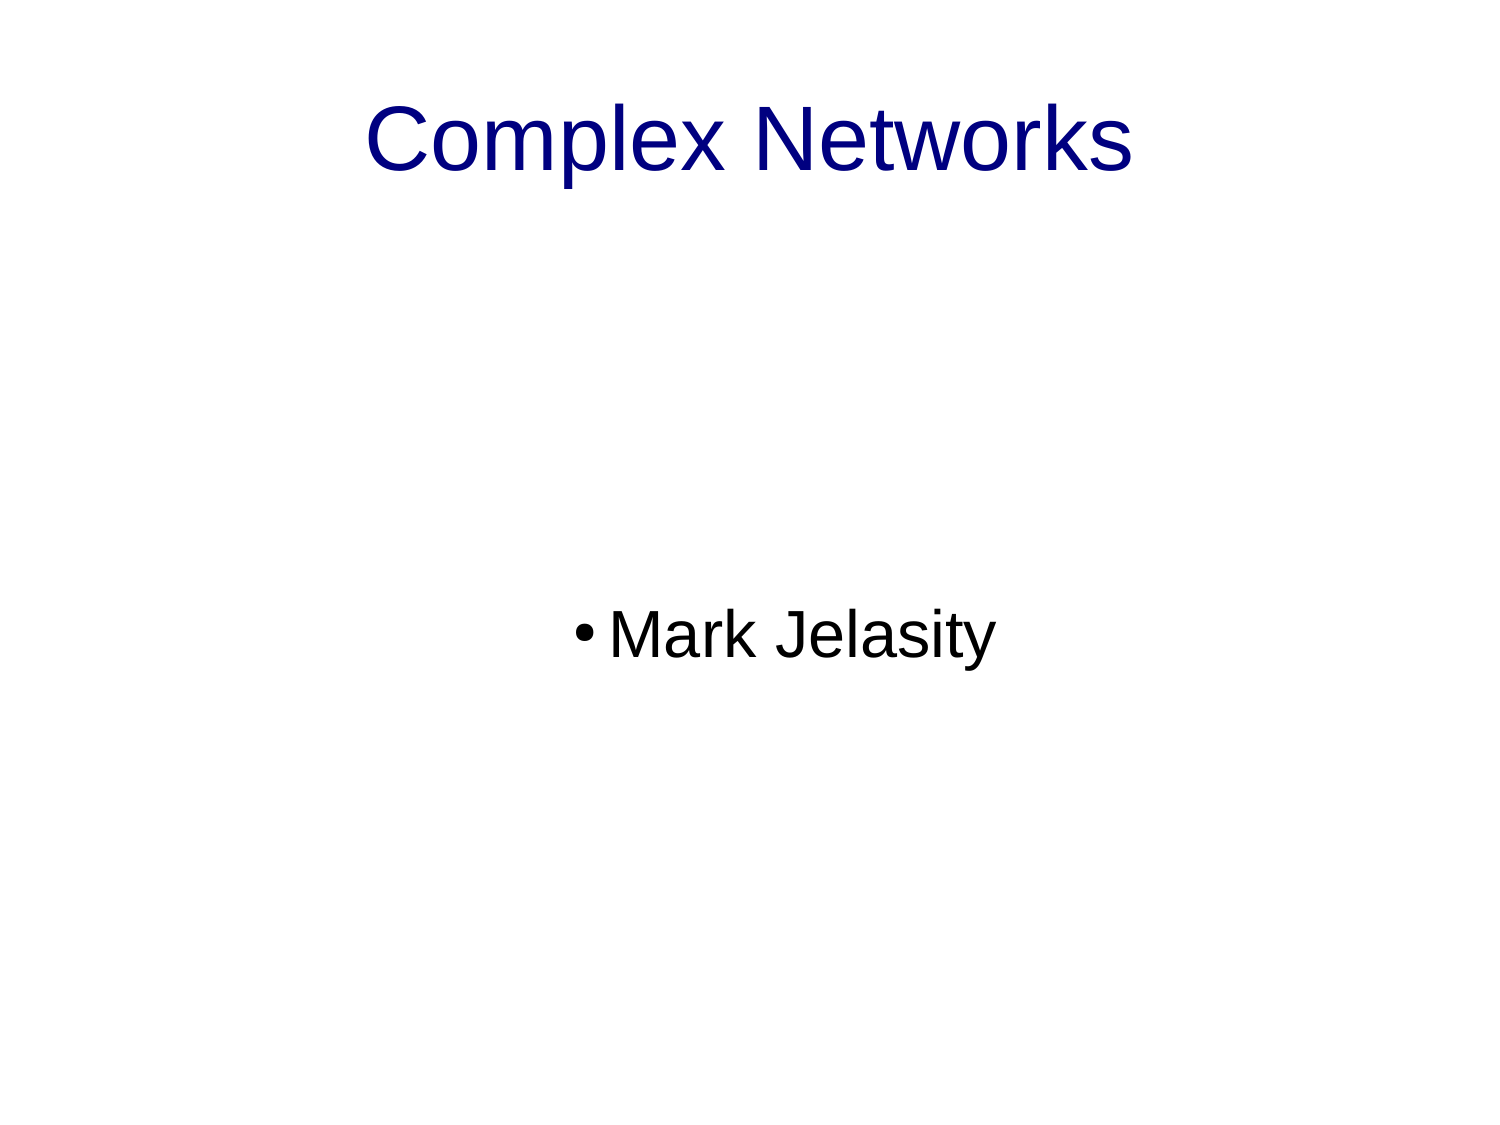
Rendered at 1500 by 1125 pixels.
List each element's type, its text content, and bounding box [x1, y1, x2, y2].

title Complex Networks [74, 44, 1425, 233]
subtitle Mark Jelasity [74, 263, 1425, 1006]
